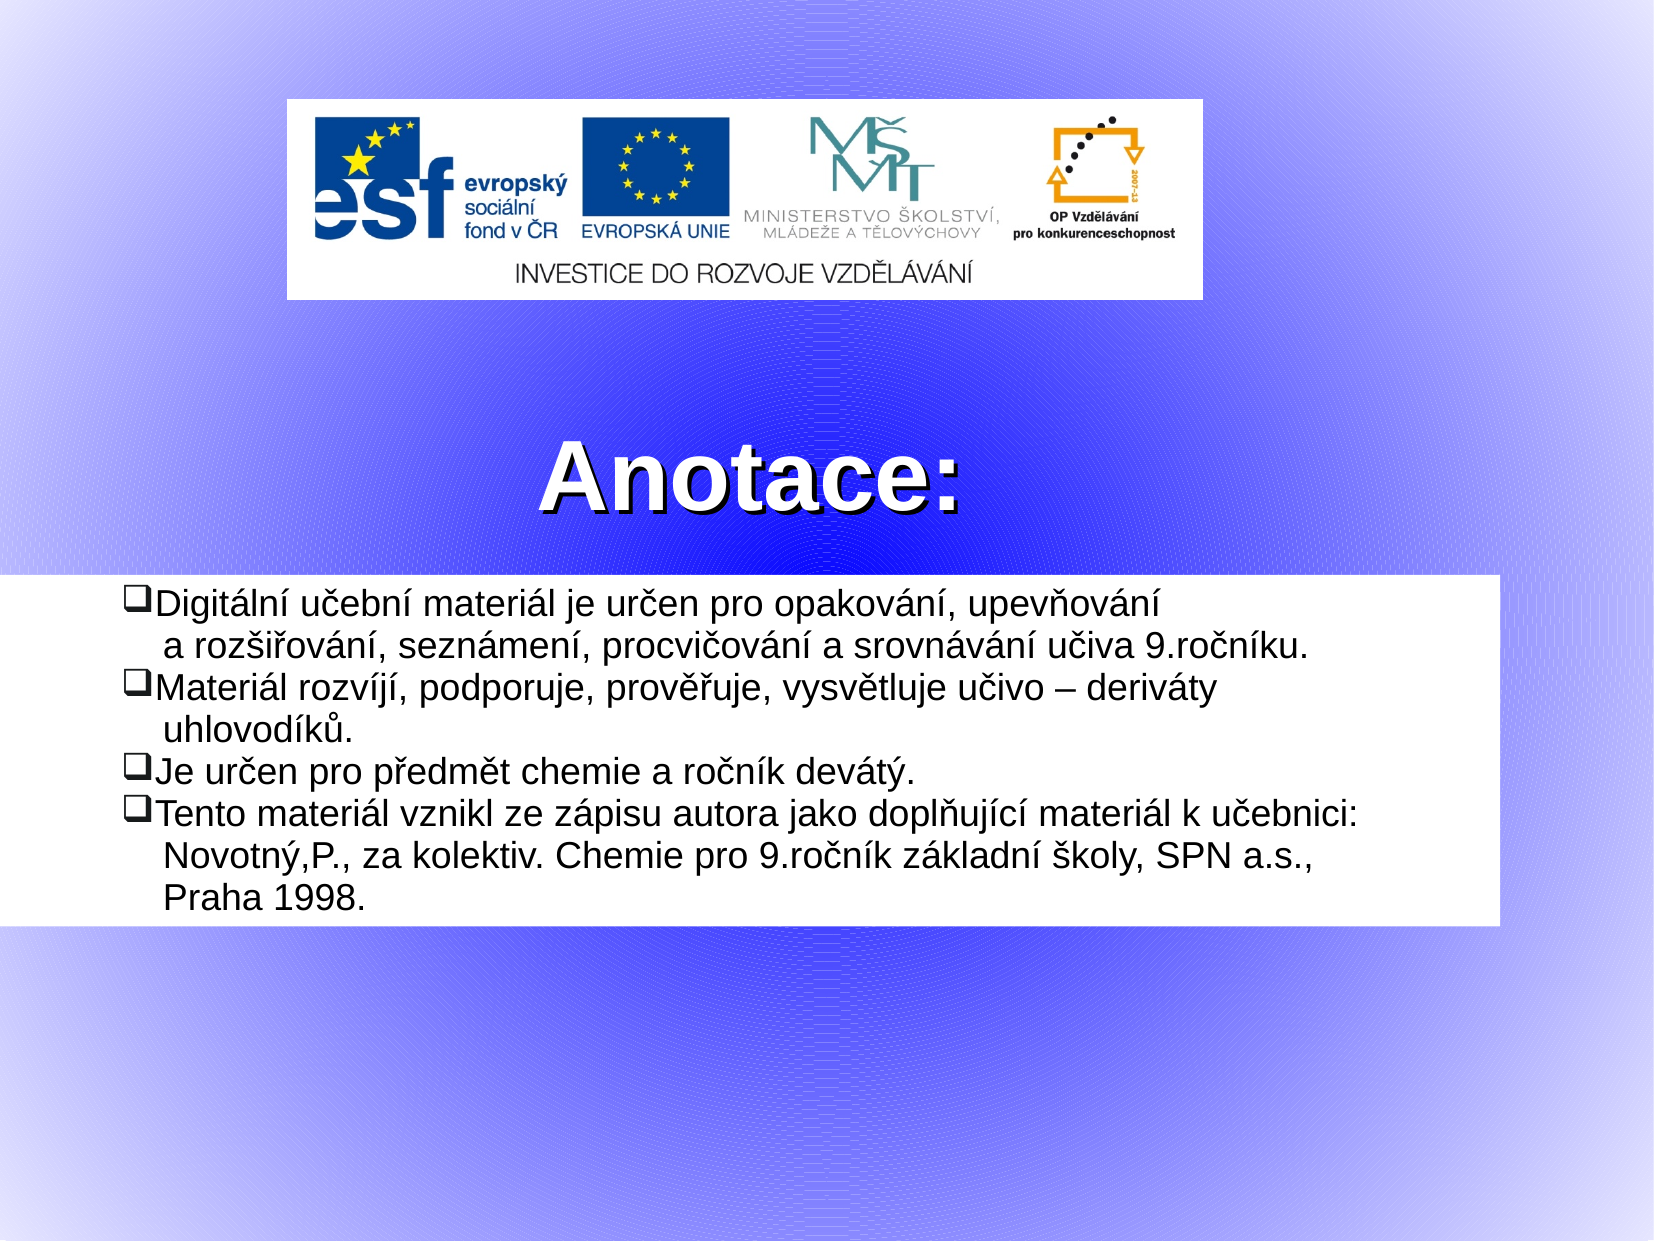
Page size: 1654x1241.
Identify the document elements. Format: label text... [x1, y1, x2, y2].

title Anotace: [112, 349, 1388, 574]
text_box Digitální učební materiál je určen pro opakování, upevňování a rozšiřování, seznámení, procvičování a srovnávání učiva 9.ročníku. Materiál rozvíjí, podporuje, prověřuje, vysvětluje učivo – deriváty uhlovodíků. Je určen pro předmět chemie a ročník devátý. Tento materiál vznikl ze zápisu autora jako doplňující materiál k učebnici: Novotný,P., za kolektiv. Chemie pro 9.ročník základní školy, SPN a.s., Praha 1998. [0, 574, 1501, 927]
picture [287, 99, 1203, 300]
